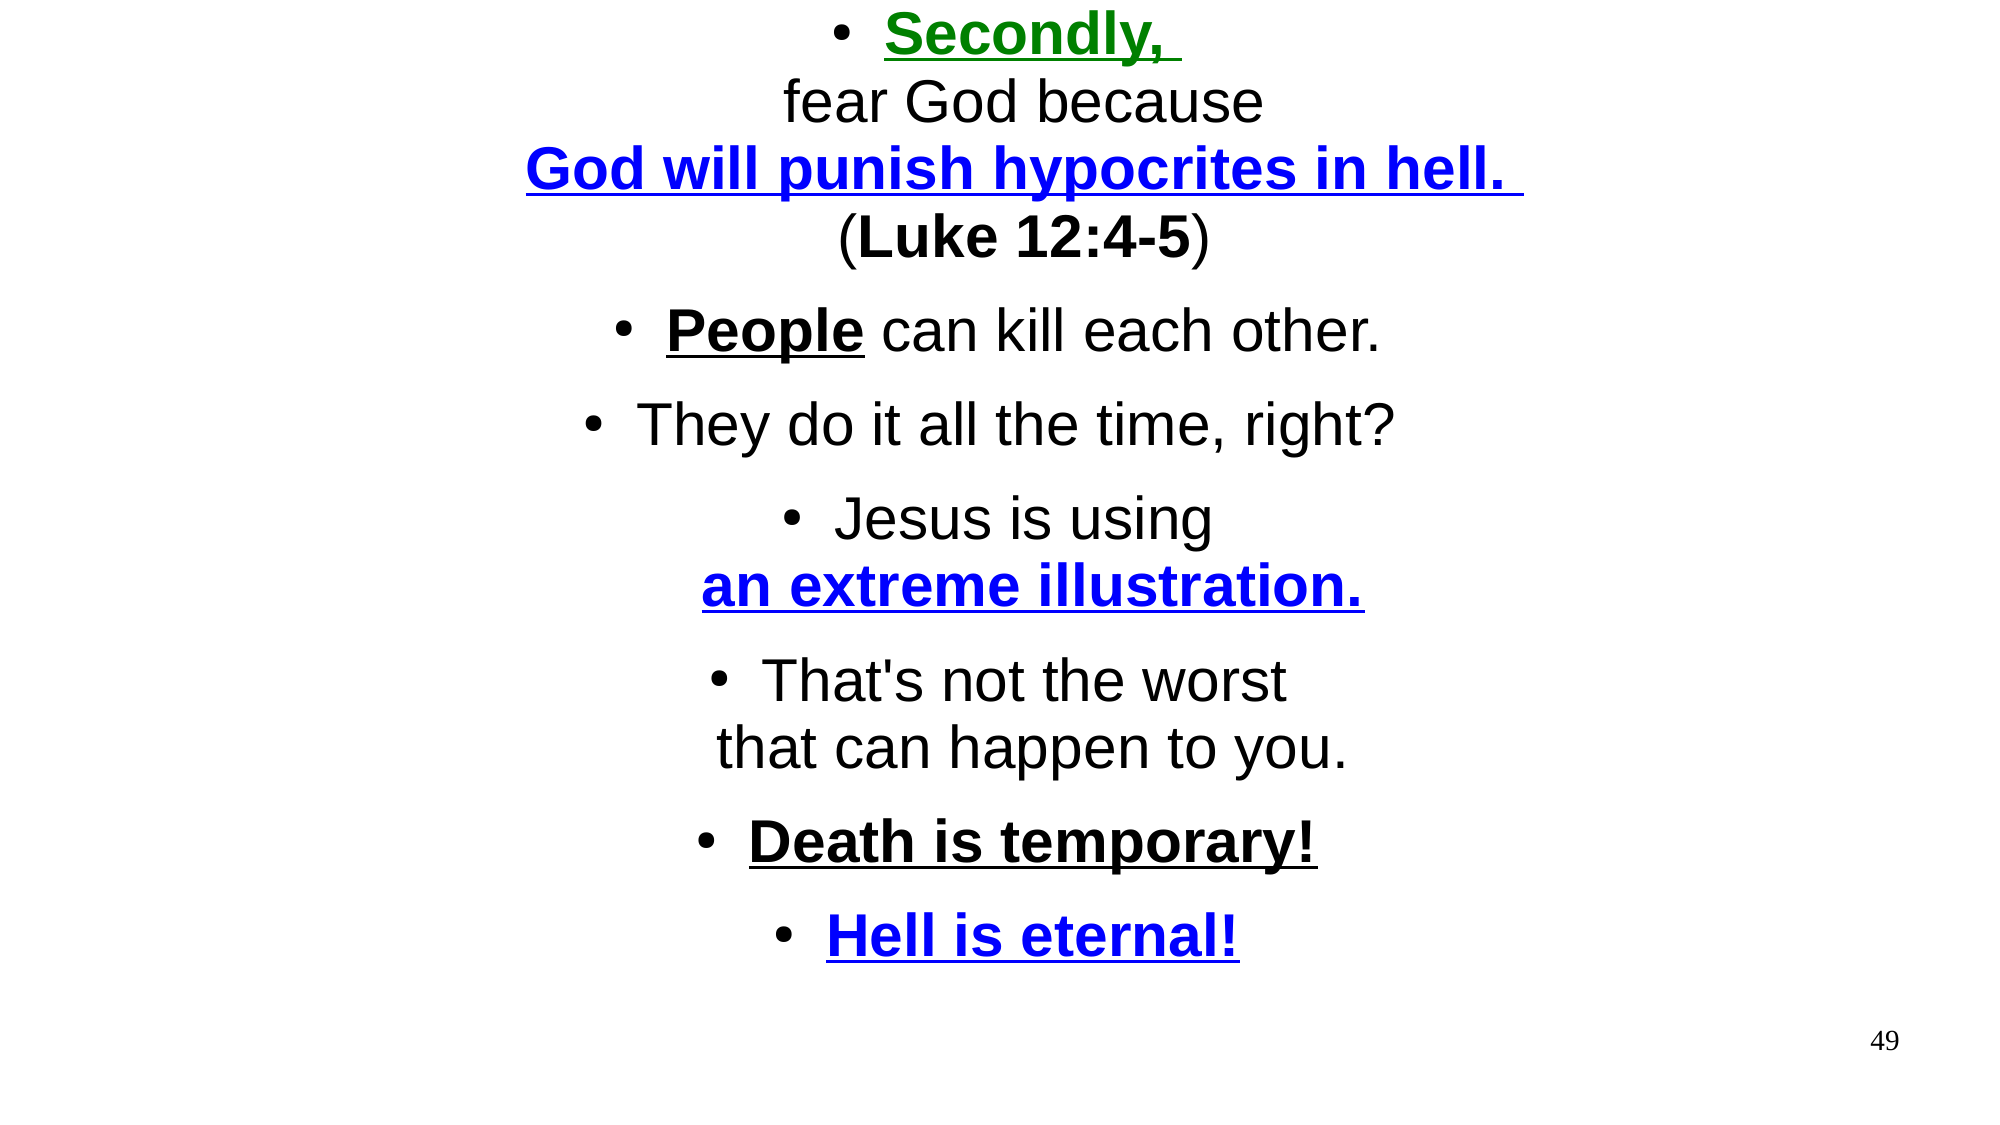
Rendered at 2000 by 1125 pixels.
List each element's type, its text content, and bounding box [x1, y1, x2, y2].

list Secondly, fear God because God will punish hypocrites in hell. (Luke 12:4-5) People can kill each other. They do it all the time, right? Jesus is using an extreme illustration. That's not the worst that can happen to you. Death is temporary! Hell is eternal! [0, 0, 1996, 1123]
